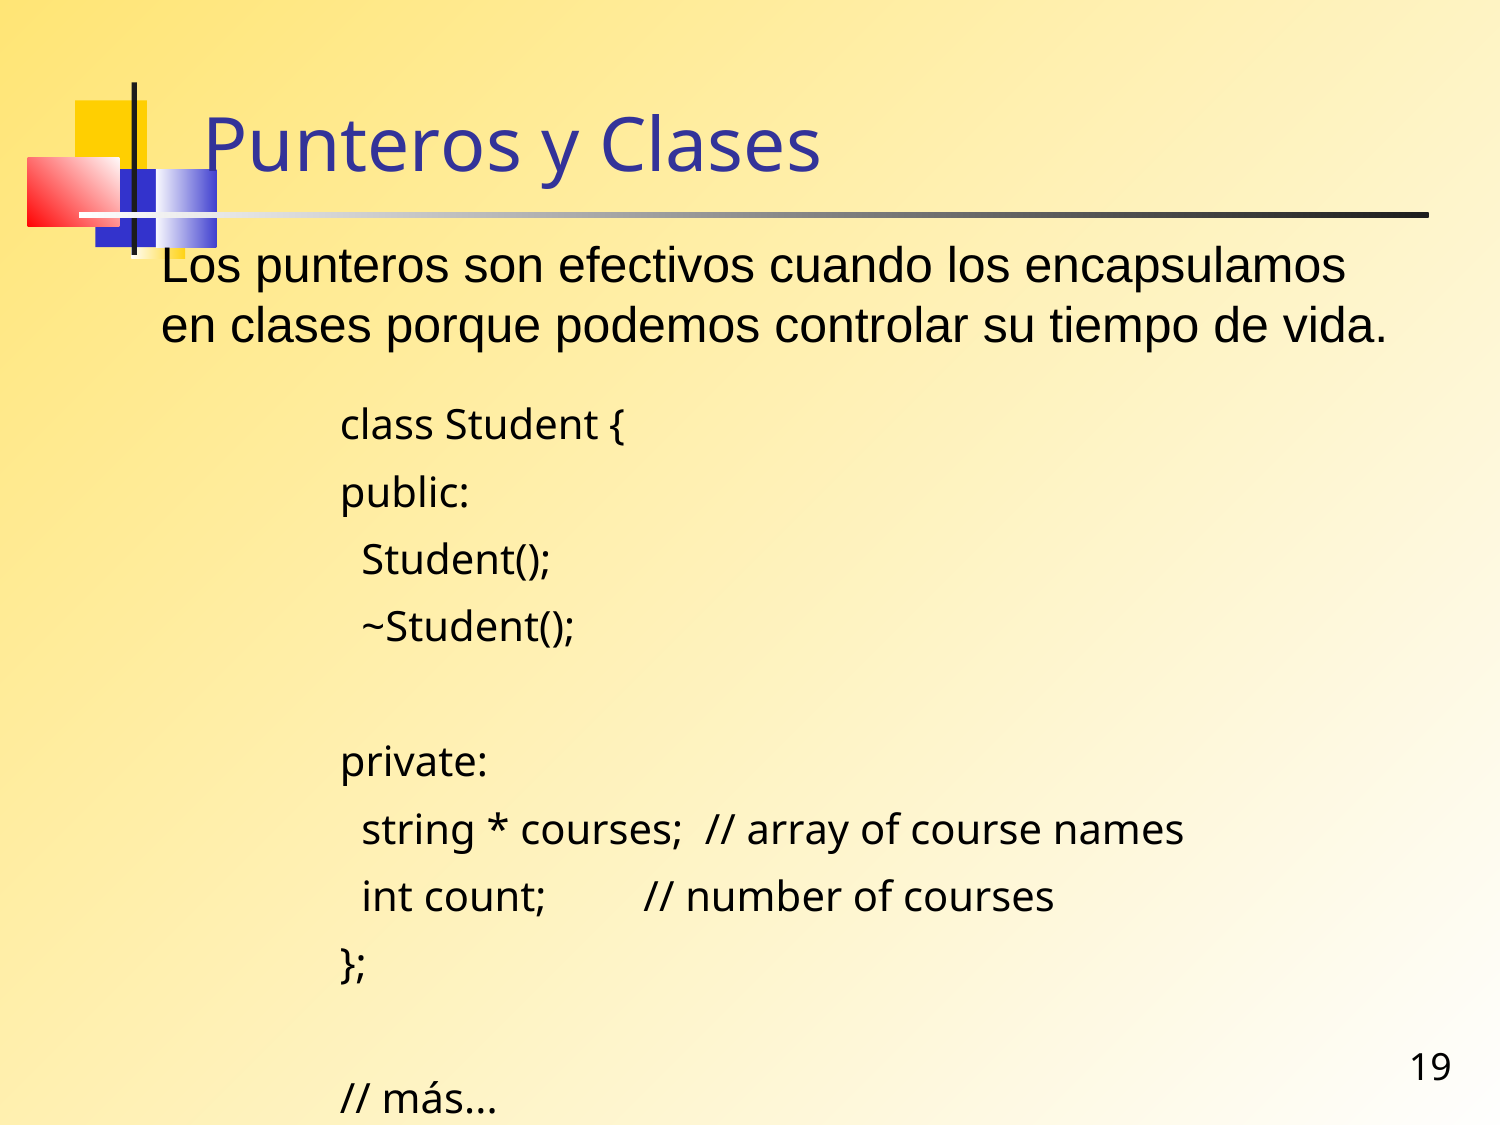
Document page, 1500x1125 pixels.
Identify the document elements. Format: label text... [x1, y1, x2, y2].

title Punteros y Clases [187, 37, 1466, 201]
text_box Los punteros son efectivos cuando los encapsulamos en clases porque podemos controlar su tiempo de vida. [137, 224, 1413, 361]
list class Student { public: Student(); ~Student(); private: string * courses; // array of course names int count; // number of courses }; // más... [324, 387, 1463, 1118]
